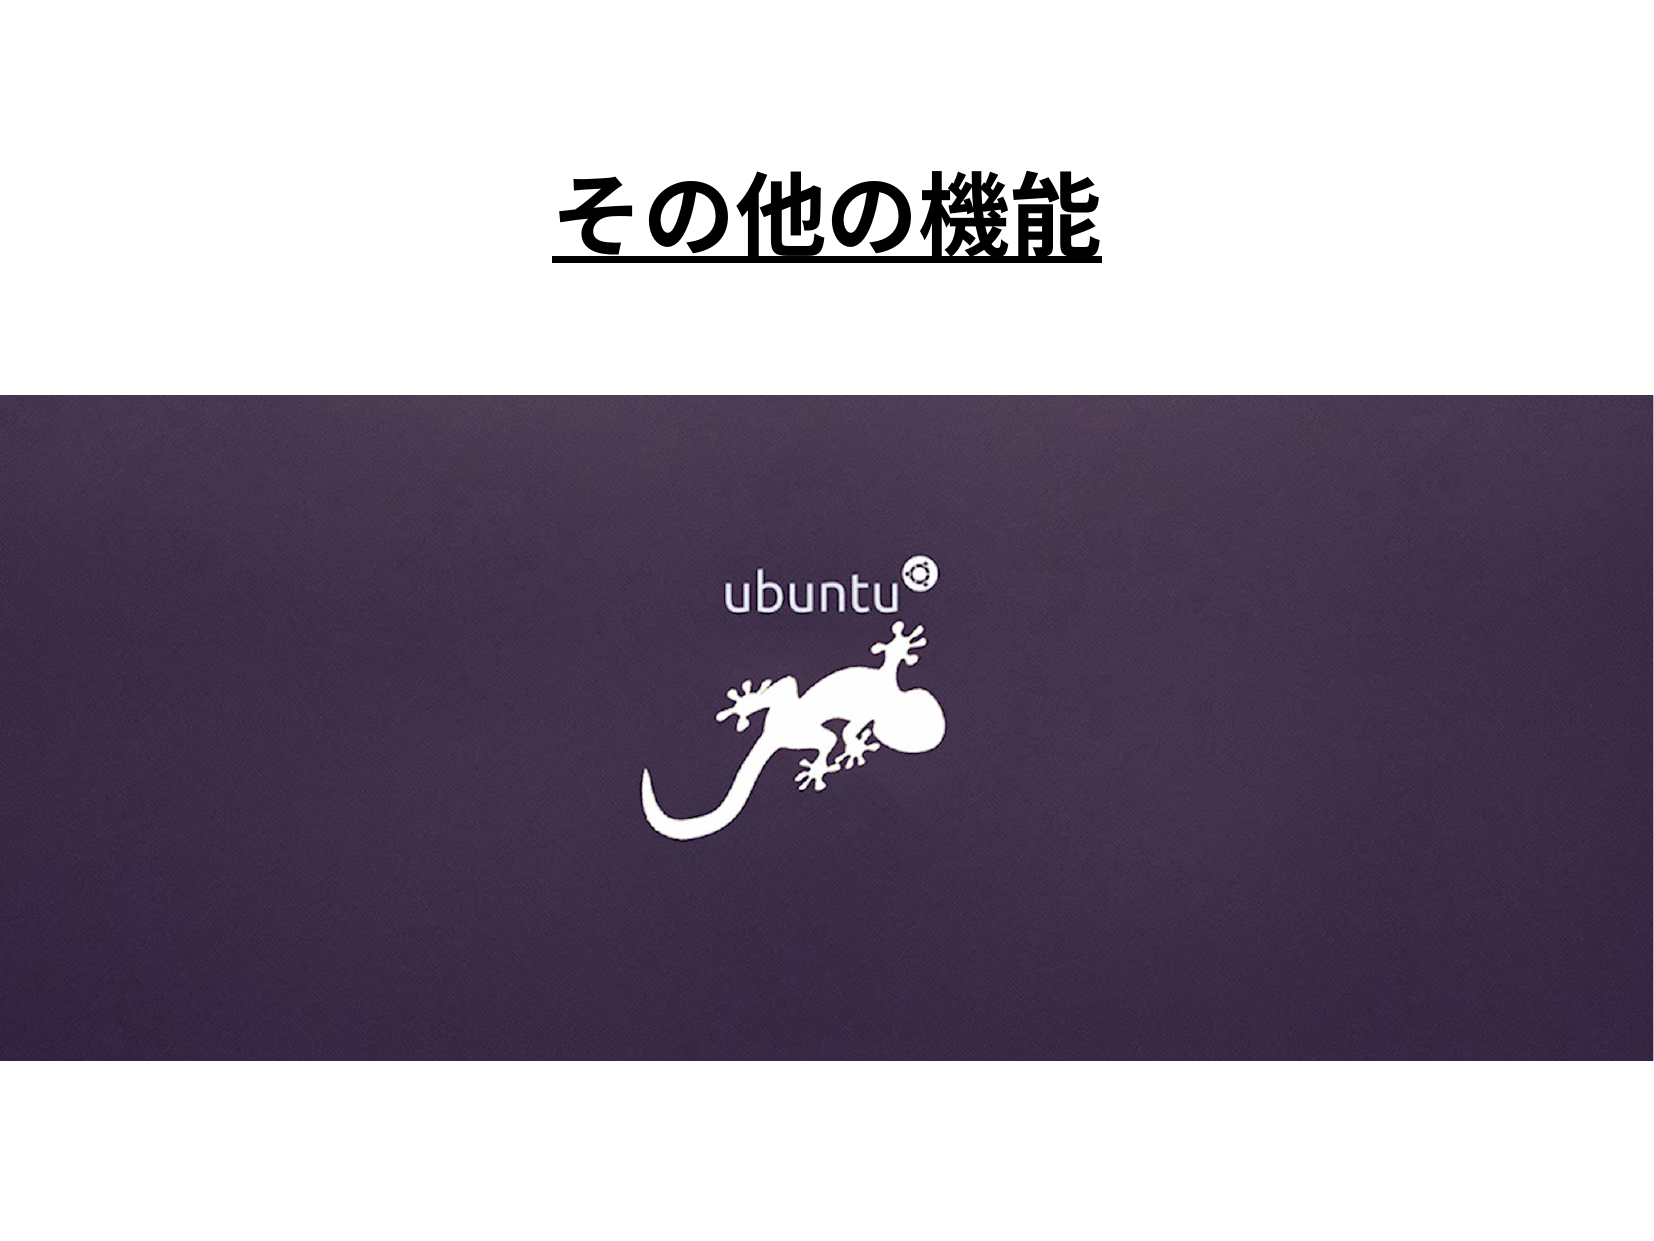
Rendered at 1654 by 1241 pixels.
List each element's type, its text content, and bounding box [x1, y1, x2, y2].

picture [0, 395, 1654, 1061]
title その他の機能 [82, 106, 1571, 314]
